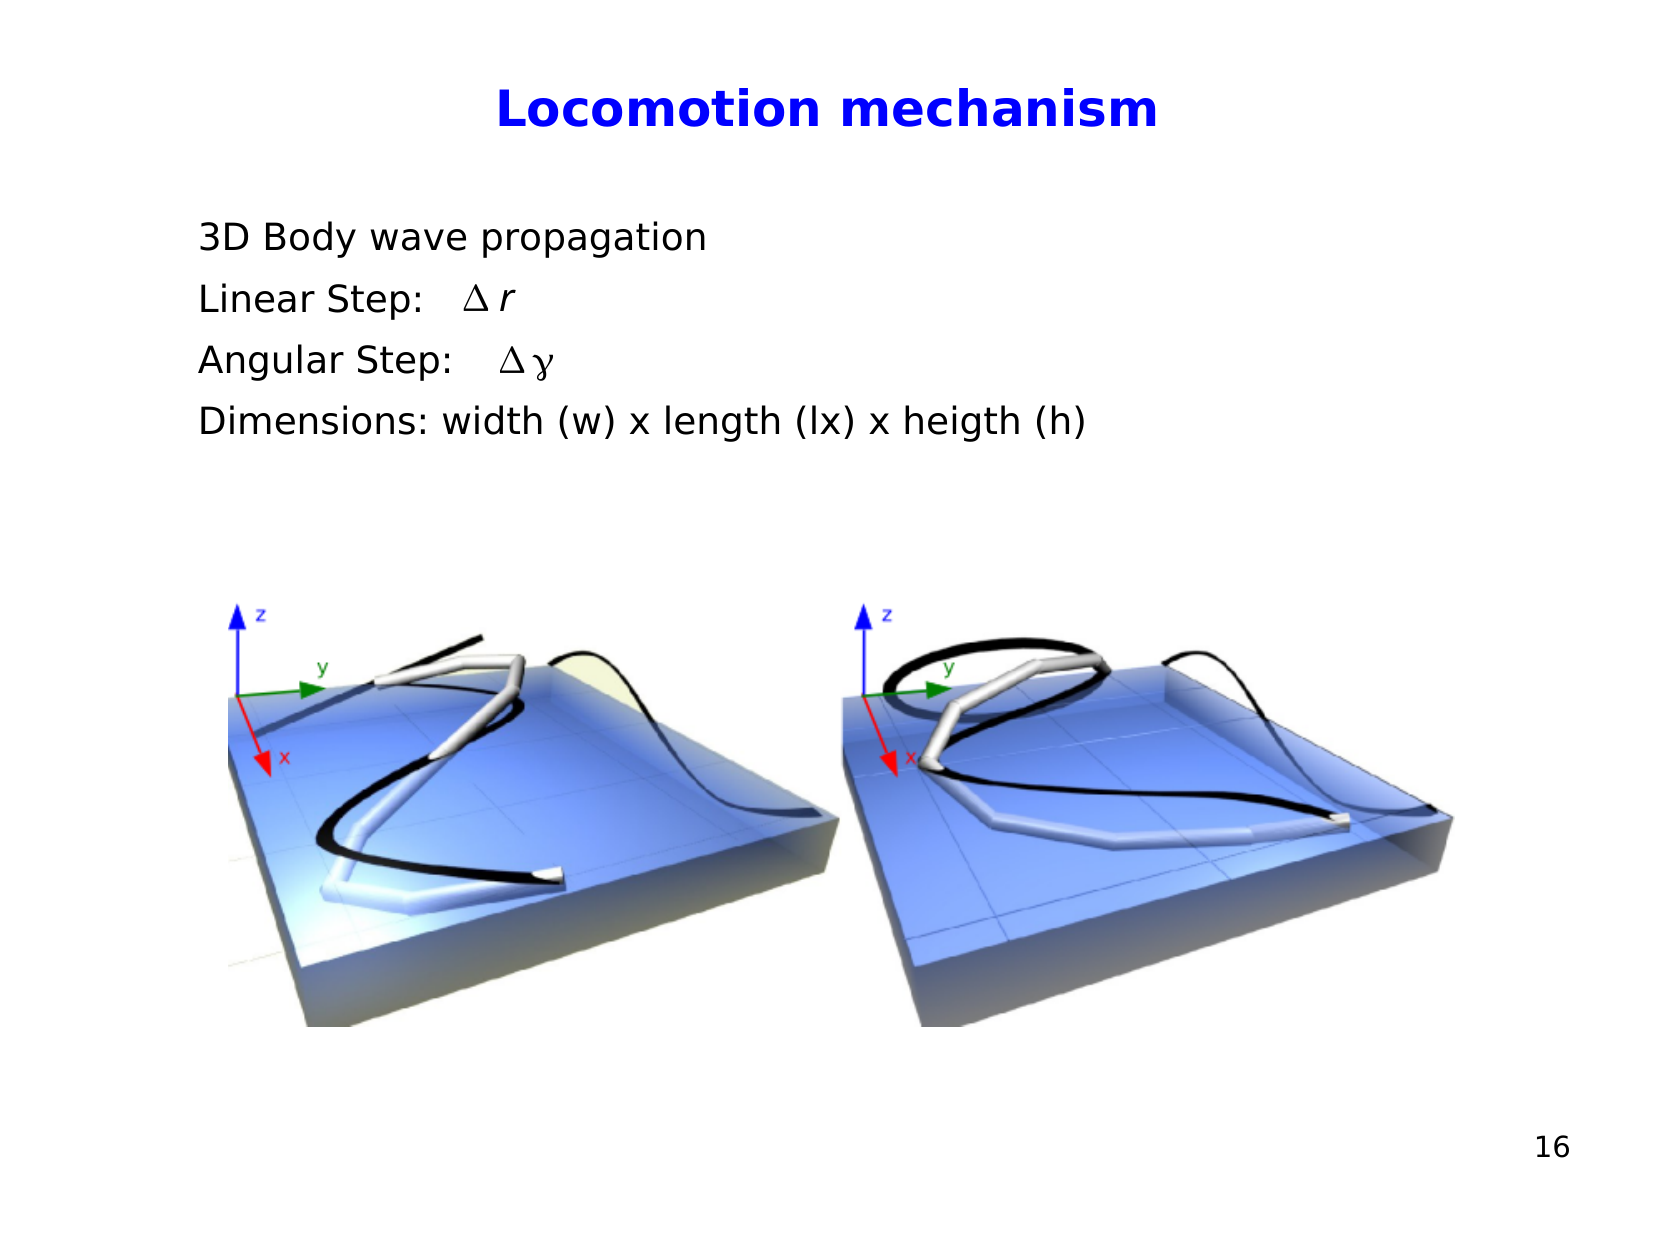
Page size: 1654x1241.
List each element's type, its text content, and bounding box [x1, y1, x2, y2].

picture [228, 566, 1455, 1027]
chart [452, 275, 523, 324]
chart [489, 337, 567, 386]
text_box Locomotion mechanism [480, 72, 1175, 146]
text_box 3D Body wave propagation Linear Step: Angular Step: Dimensions: width (w) x length (lx) x heigth (h) [171, 208, 1117, 451]
